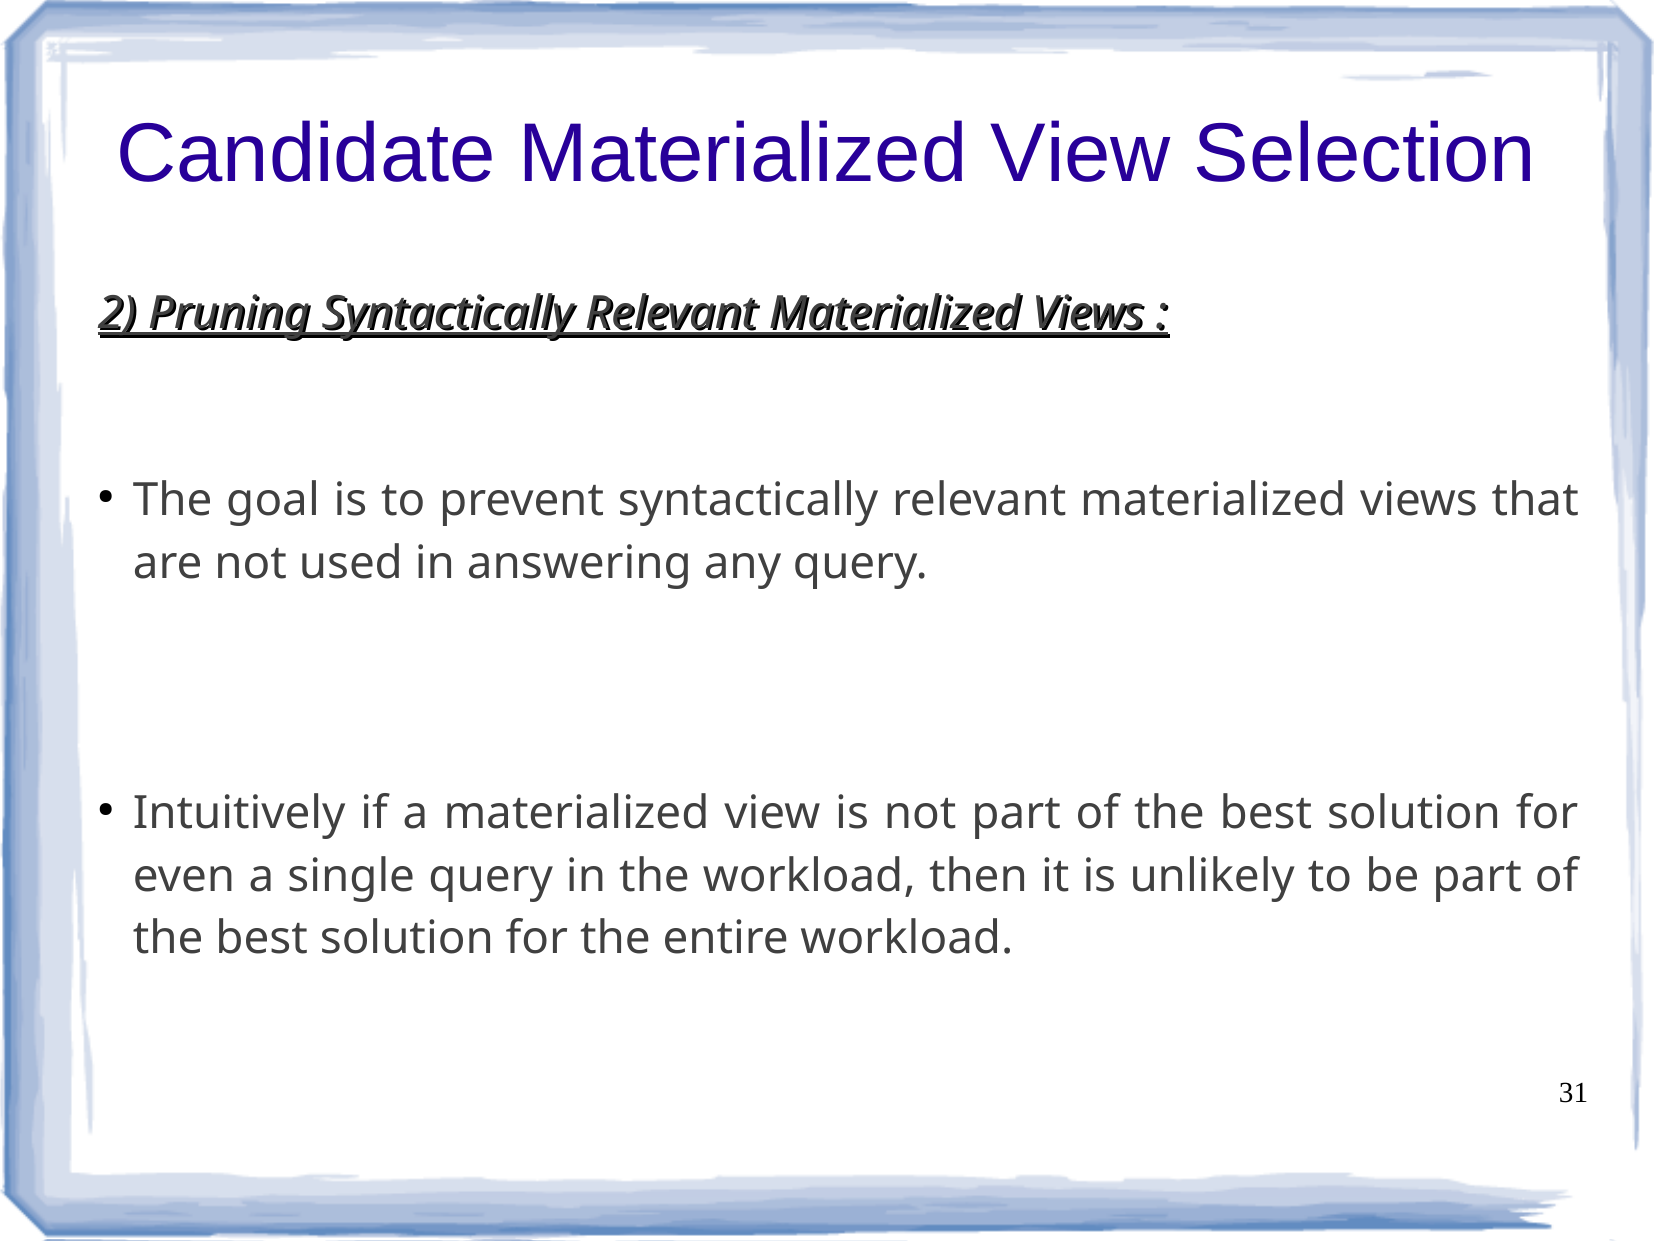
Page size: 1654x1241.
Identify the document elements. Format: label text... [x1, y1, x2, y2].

text_box 2) Pruning Syntactically Relevant Materialized Views : The goal is to prevent syntactically relevant materialized views that are not used in answering any query. Intuitively if a materialized view is not part of the best solution for even a single query in the workload, then it is unlikely to be part of the best solution for the entire workload. [82, 271, 1595, 960]
picture [0, 0, 1654, 1241]
title Candidate Materialized View Selection [82, 49, 1571, 257]
